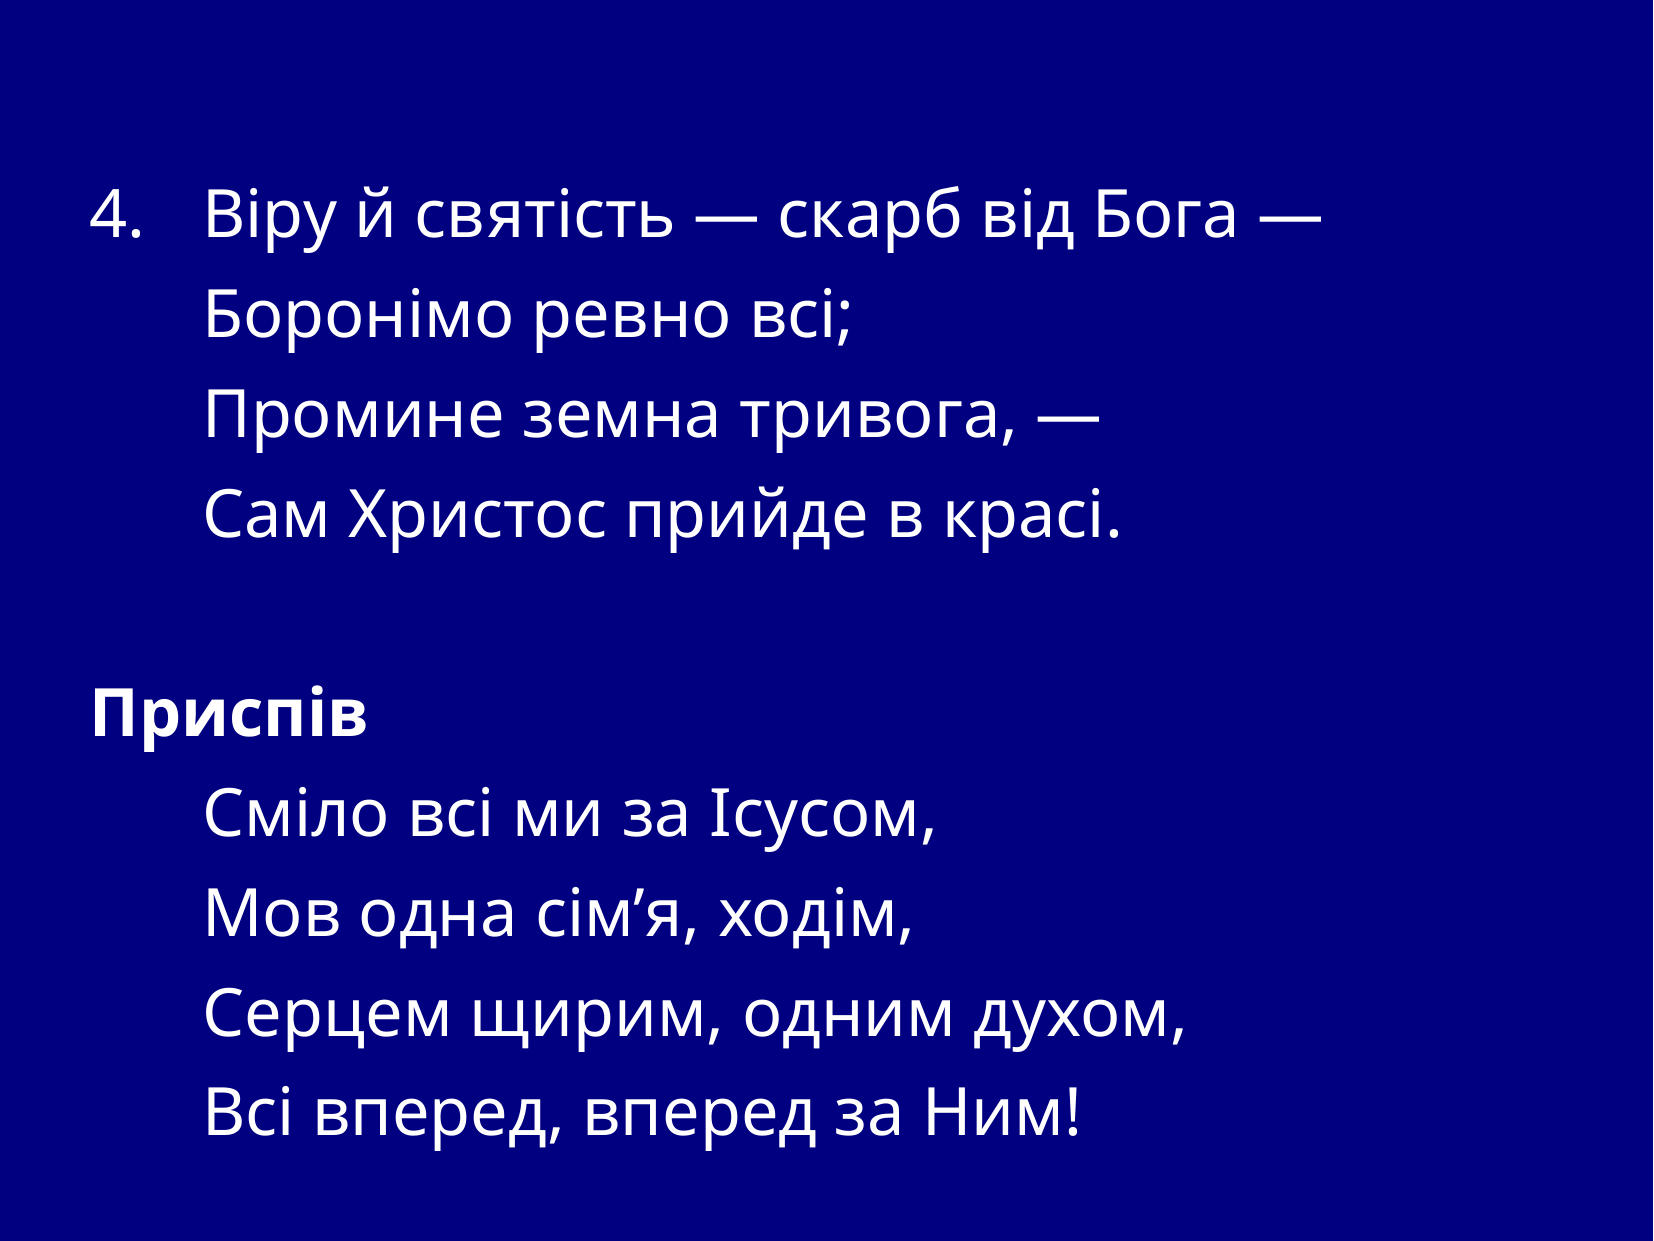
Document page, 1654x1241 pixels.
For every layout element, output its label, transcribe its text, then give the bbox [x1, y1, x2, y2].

text_box 4. Віру й святість ― скарб від Бога ― Боронімо ревно всі; Промине земна тривога, ― Сам Христос прийде в красі. Приспів Сміло всі ми за Ісусом, Мов одна сім’я, ходім, Серцем щирим, одним духом, Всі вперед, вперед за Ним! [75, 150, 1576, 1163]
